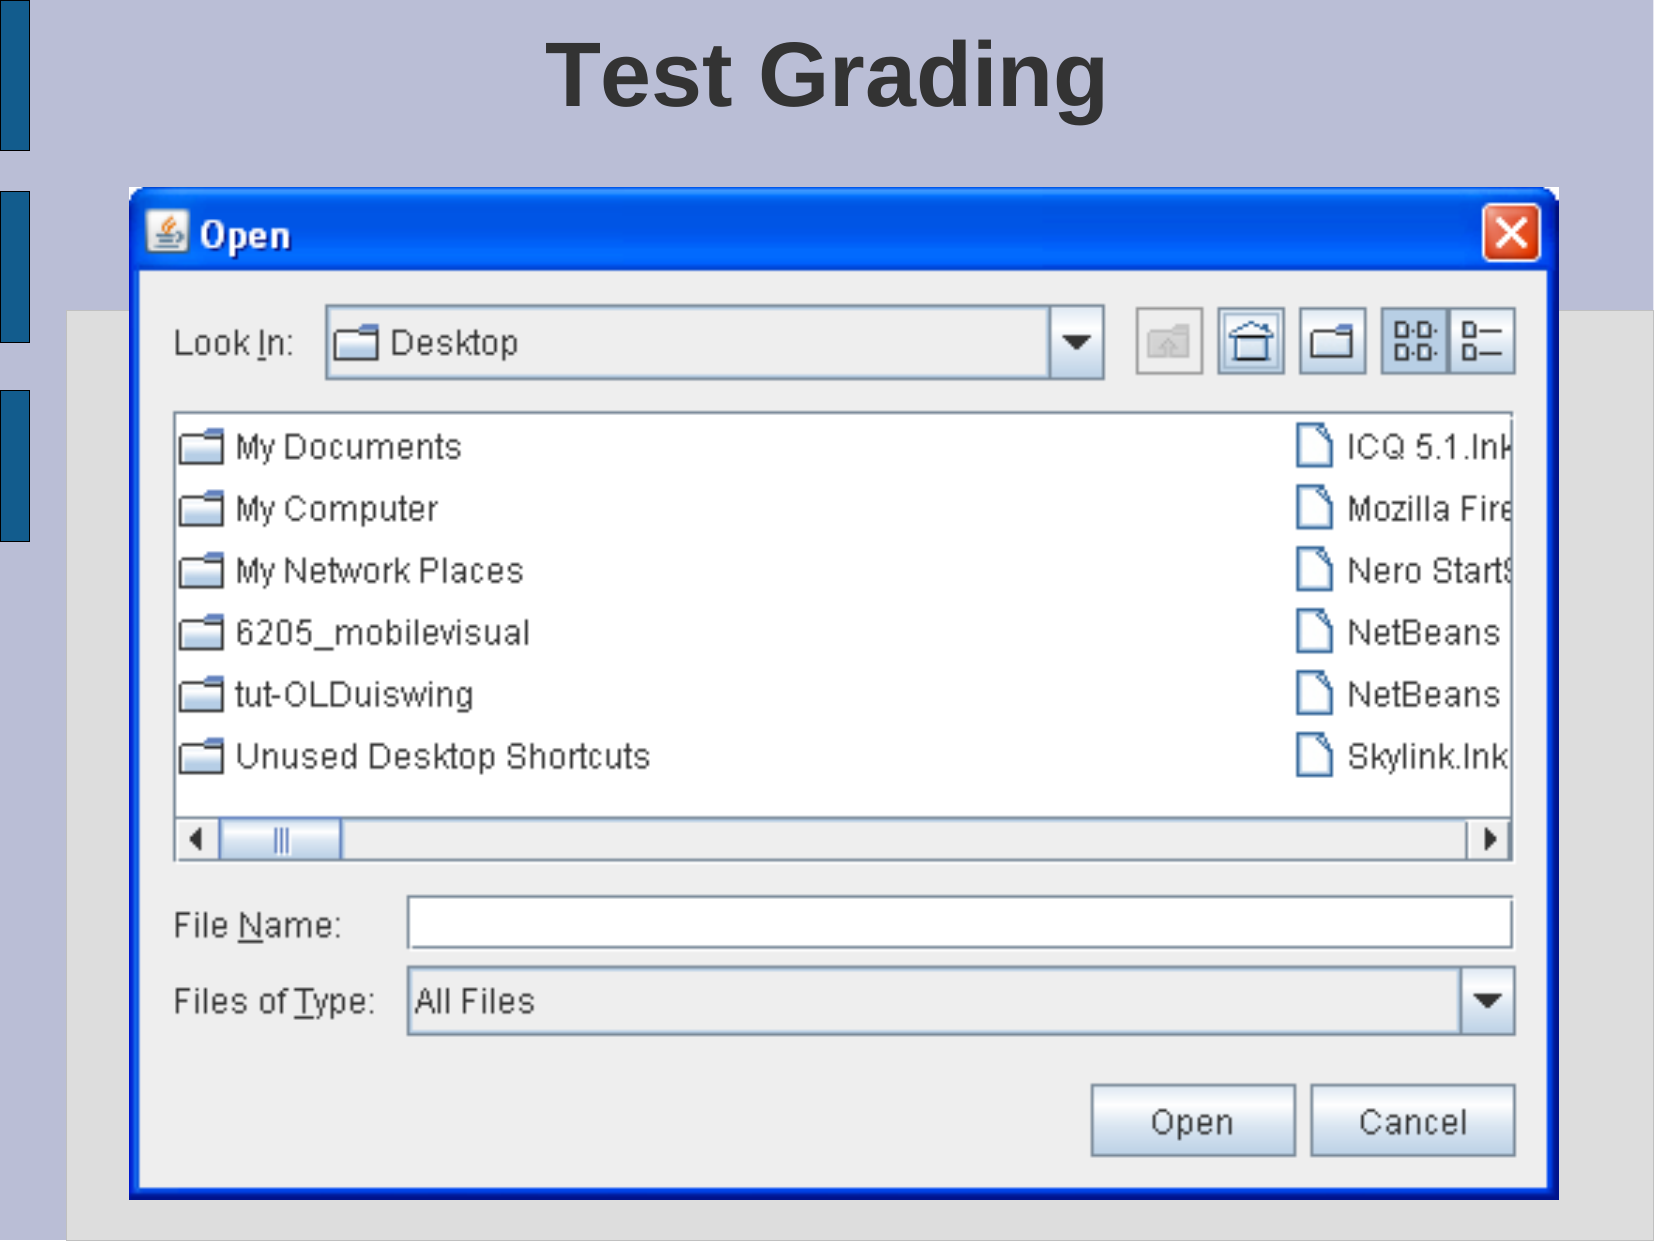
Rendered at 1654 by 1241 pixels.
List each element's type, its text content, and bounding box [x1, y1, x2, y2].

title Test Grading [121, 0, 1534, 151]
picture [129, 187, 1559, 1200]
